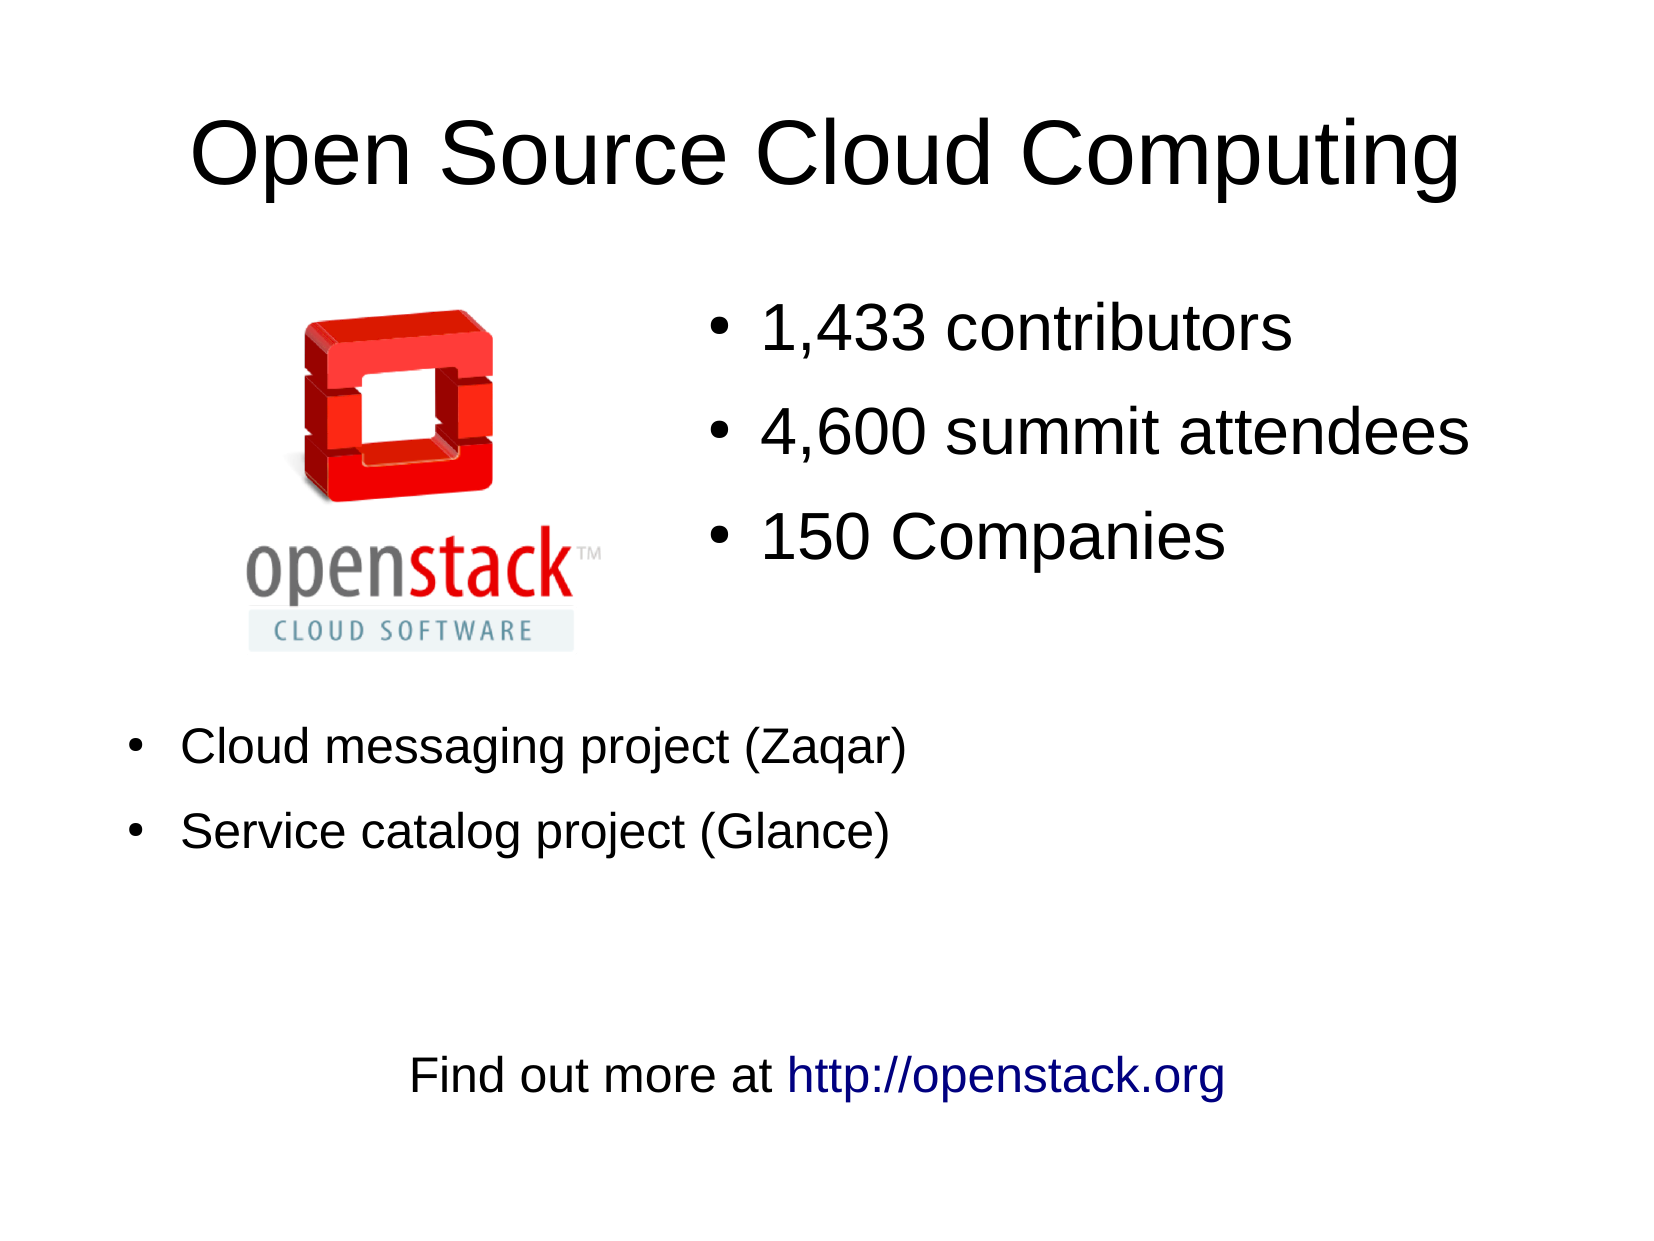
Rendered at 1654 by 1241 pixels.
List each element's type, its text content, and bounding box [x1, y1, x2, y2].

picture [150, 309, 601, 655]
title Open Source Cloud Computing [82, 49, 1571, 257]
list Cloud messaging project (Zaqar) Service catalog project (Glance) [109, 718, 1561, 1094]
text_box Find out more at http://openstack.org [285, 1040, 1351, 1167]
list 1,433 contributors 4,600 summit attendees 150 Companies [690, 290, 1571, 796]
